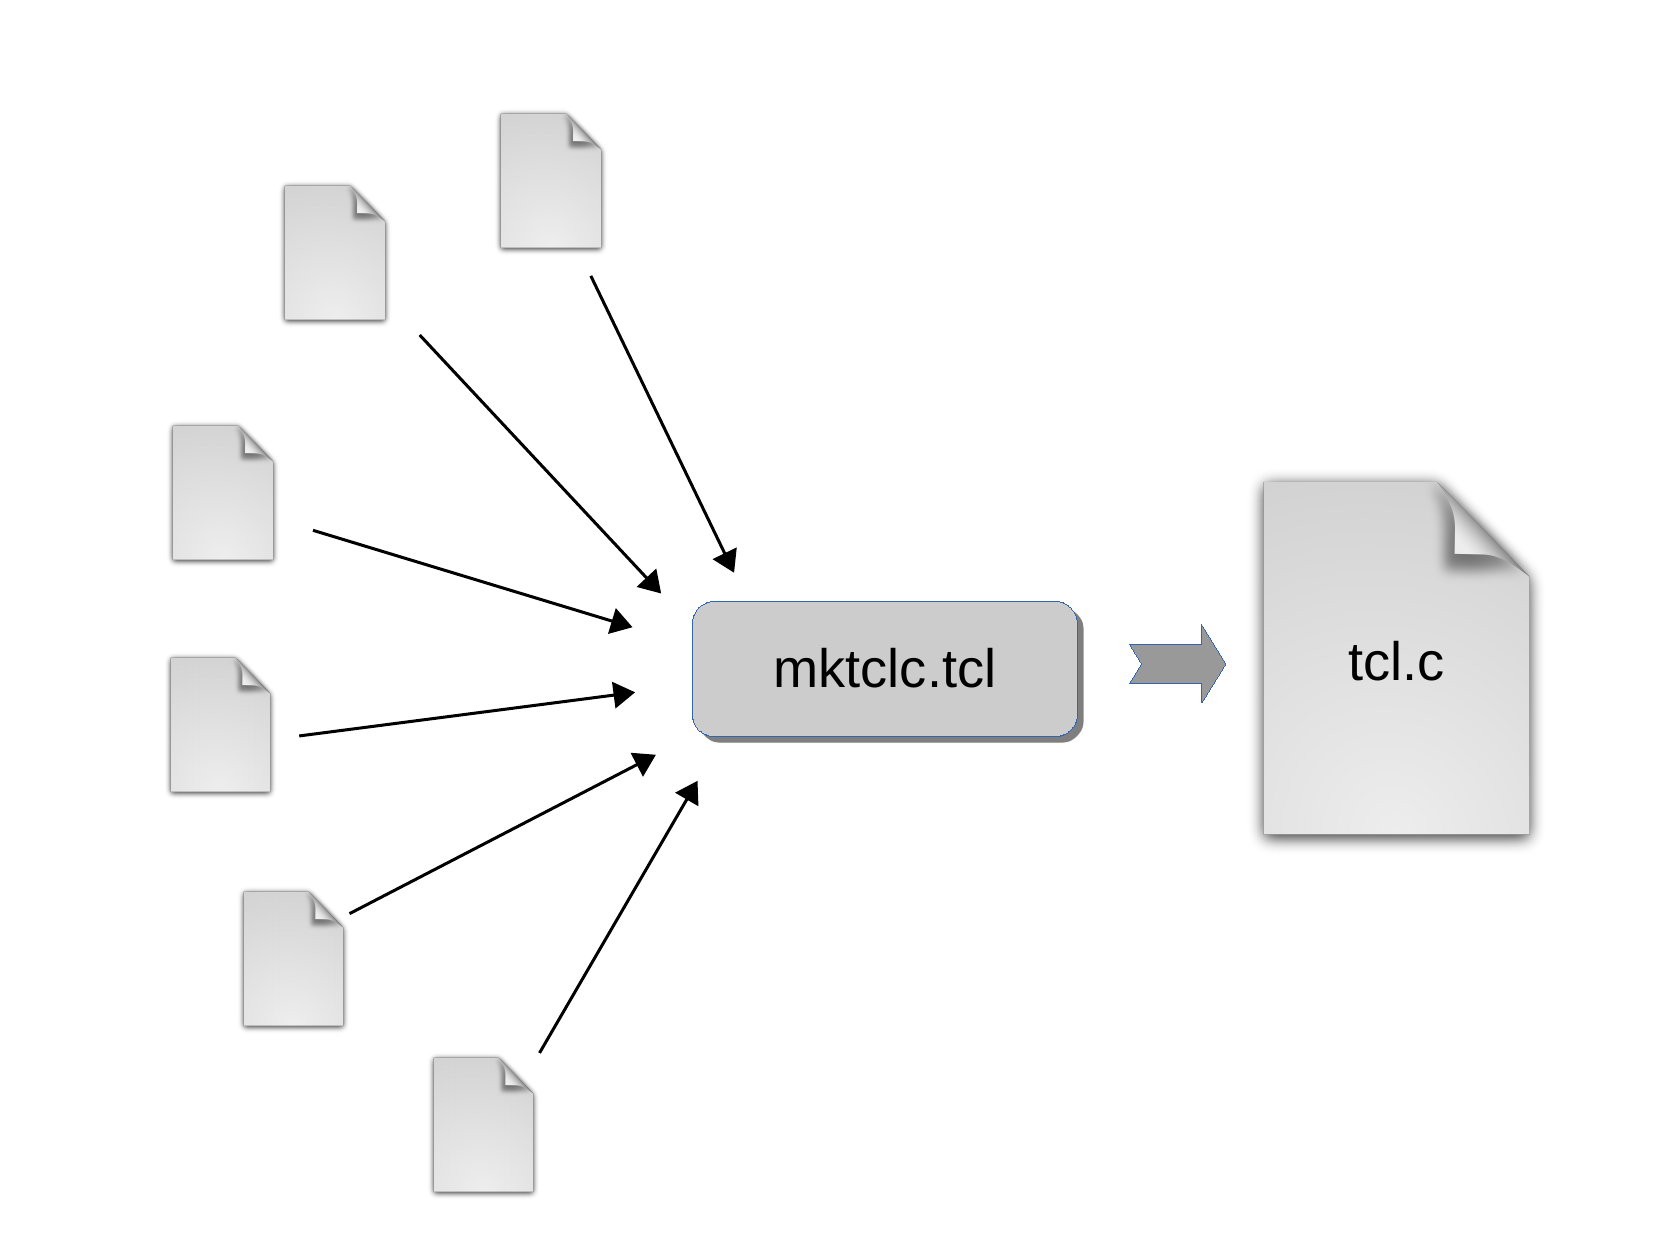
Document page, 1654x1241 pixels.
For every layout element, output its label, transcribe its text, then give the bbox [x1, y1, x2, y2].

picture [166, 420, 280, 568]
text_box mktclc.tcl [692, 601, 1078, 737]
picture [237, 886, 350, 1034]
picture [494, 108, 608, 256]
picture [278, 180, 392, 328]
picture [427, 1052, 540, 1200]
text_box [1129, 624, 1226, 703]
picture [1246, 467, 1547, 856]
picture [164, 652, 277, 800]
